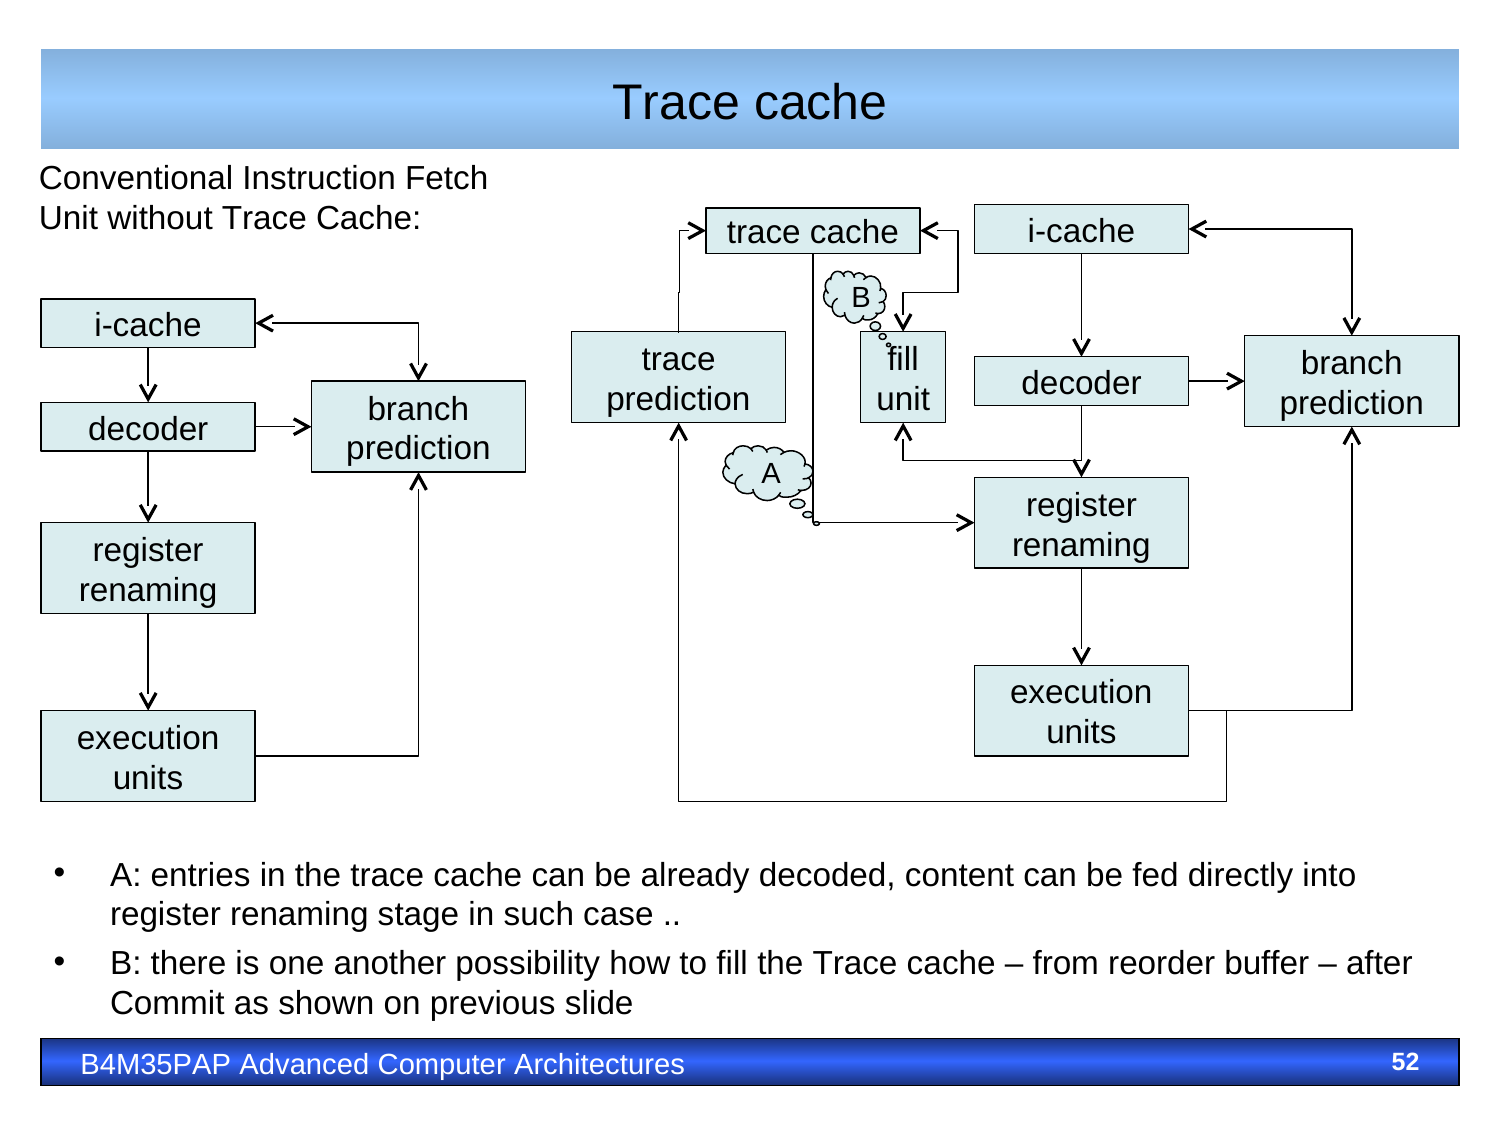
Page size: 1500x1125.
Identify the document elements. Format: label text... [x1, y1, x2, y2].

text_box trace cache [705, 207, 921, 254]
text_box decoder [41, 402, 256, 452]
text_box execution units [974, 665, 1189, 756]
text_box trace prediction [571, 331, 786, 423]
title Trace cache [41, 49, 1459, 149]
text_box i-cache [41, 298, 256, 348]
text_box execution units [41, 710, 256, 802]
text_box A [789, 499, 805, 509]
text_box branch prediction [311, 381, 526, 473]
text_box register renaming [41, 522, 256, 614]
text_box B [879, 333, 887, 340]
text_box Conventional Instruction Fetch Unit without Trace Cache: [24, 148, 512, 245]
text_box A [722, 445, 814, 501]
text_box fill unit [860, 331, 946, 423]
text_box B [823, 271, 887, 324]
text_box A [802, 511, 813, 518]
text_box decoder [974, 356, 1189, 406]
text_box B [870, 321, 881, 331]
text_box branch prediction [1244, 335, 1459, 427]
text_box i-cache [974, 204, 1189, 254]
text_box register renaming [974, 477, 1189, 568]
text_box A: entries in the trace cache can be already decoded, content can be fed directly into register renaming stage in such case .. B: there is one another possibility how to fill the Trace cache – from reorder buffer – after Commit as shown on previous slide [39, 845, 1481, 1019]
